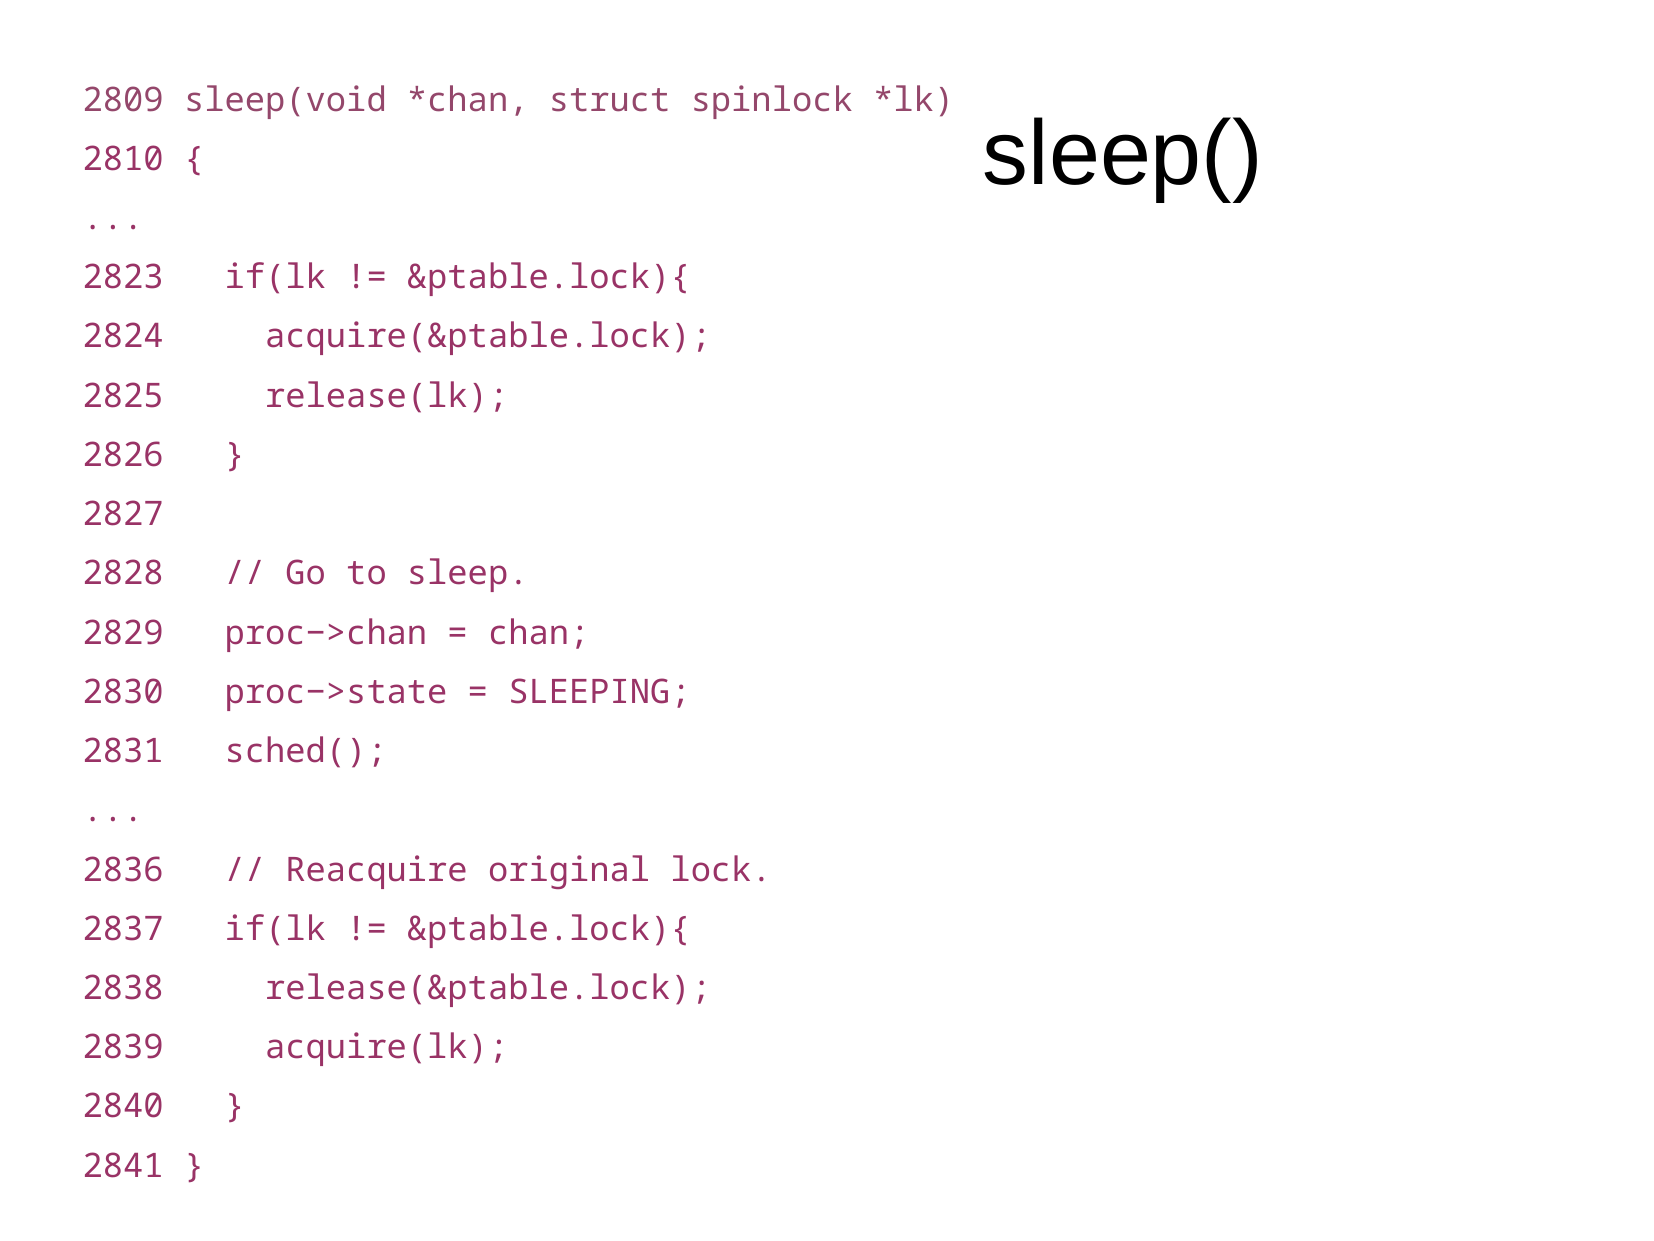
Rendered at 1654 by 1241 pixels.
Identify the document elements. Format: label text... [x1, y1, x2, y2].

list 2809 sleep(void *chan, struct spinlock *lk) 2810 { ... 2823 if(lk != &ptable.lock){ 2824 acquire(&ptable.lock); 2825 release(lk); 2826 } 2827 2828 // Go to sleep. 2829 proc−>chan = chan; 2830 proc−>state = SLEEPING; 2831 sched(); ... 2836 // Reacquire original lock. 2837 if(lk != &ptable.lock){ 2838 release(&ptable.lock); 2839 acquire(lk); 2840 } 2841 } [82, 75, 976, 1201]
title sleep() [675, 49, 1571, 257]
